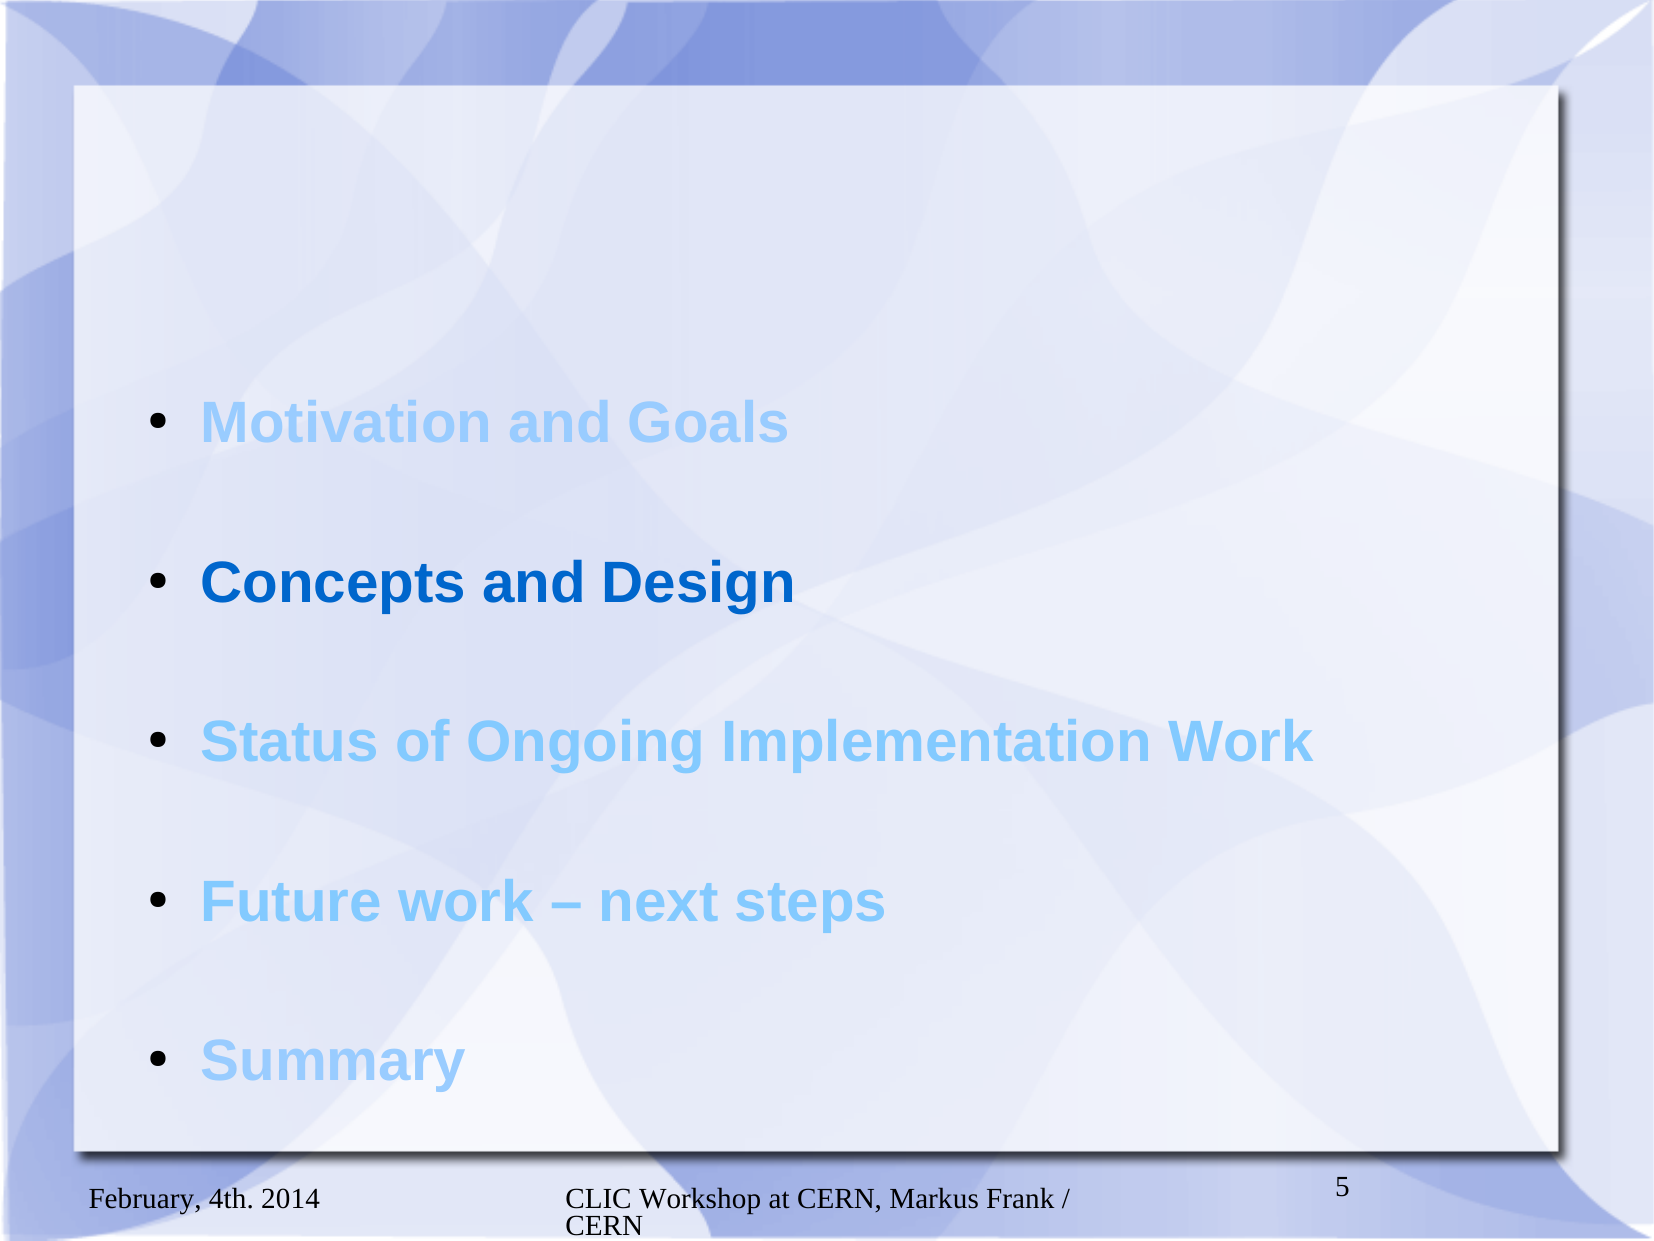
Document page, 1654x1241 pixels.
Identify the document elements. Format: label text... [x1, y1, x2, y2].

picture [0, 0, 1654, 1241]
list Motivation and Goals Concepts and Design Status of Ongoing Implementation Work Future work – next steps Summary [129, 324, 1489, 1045]
